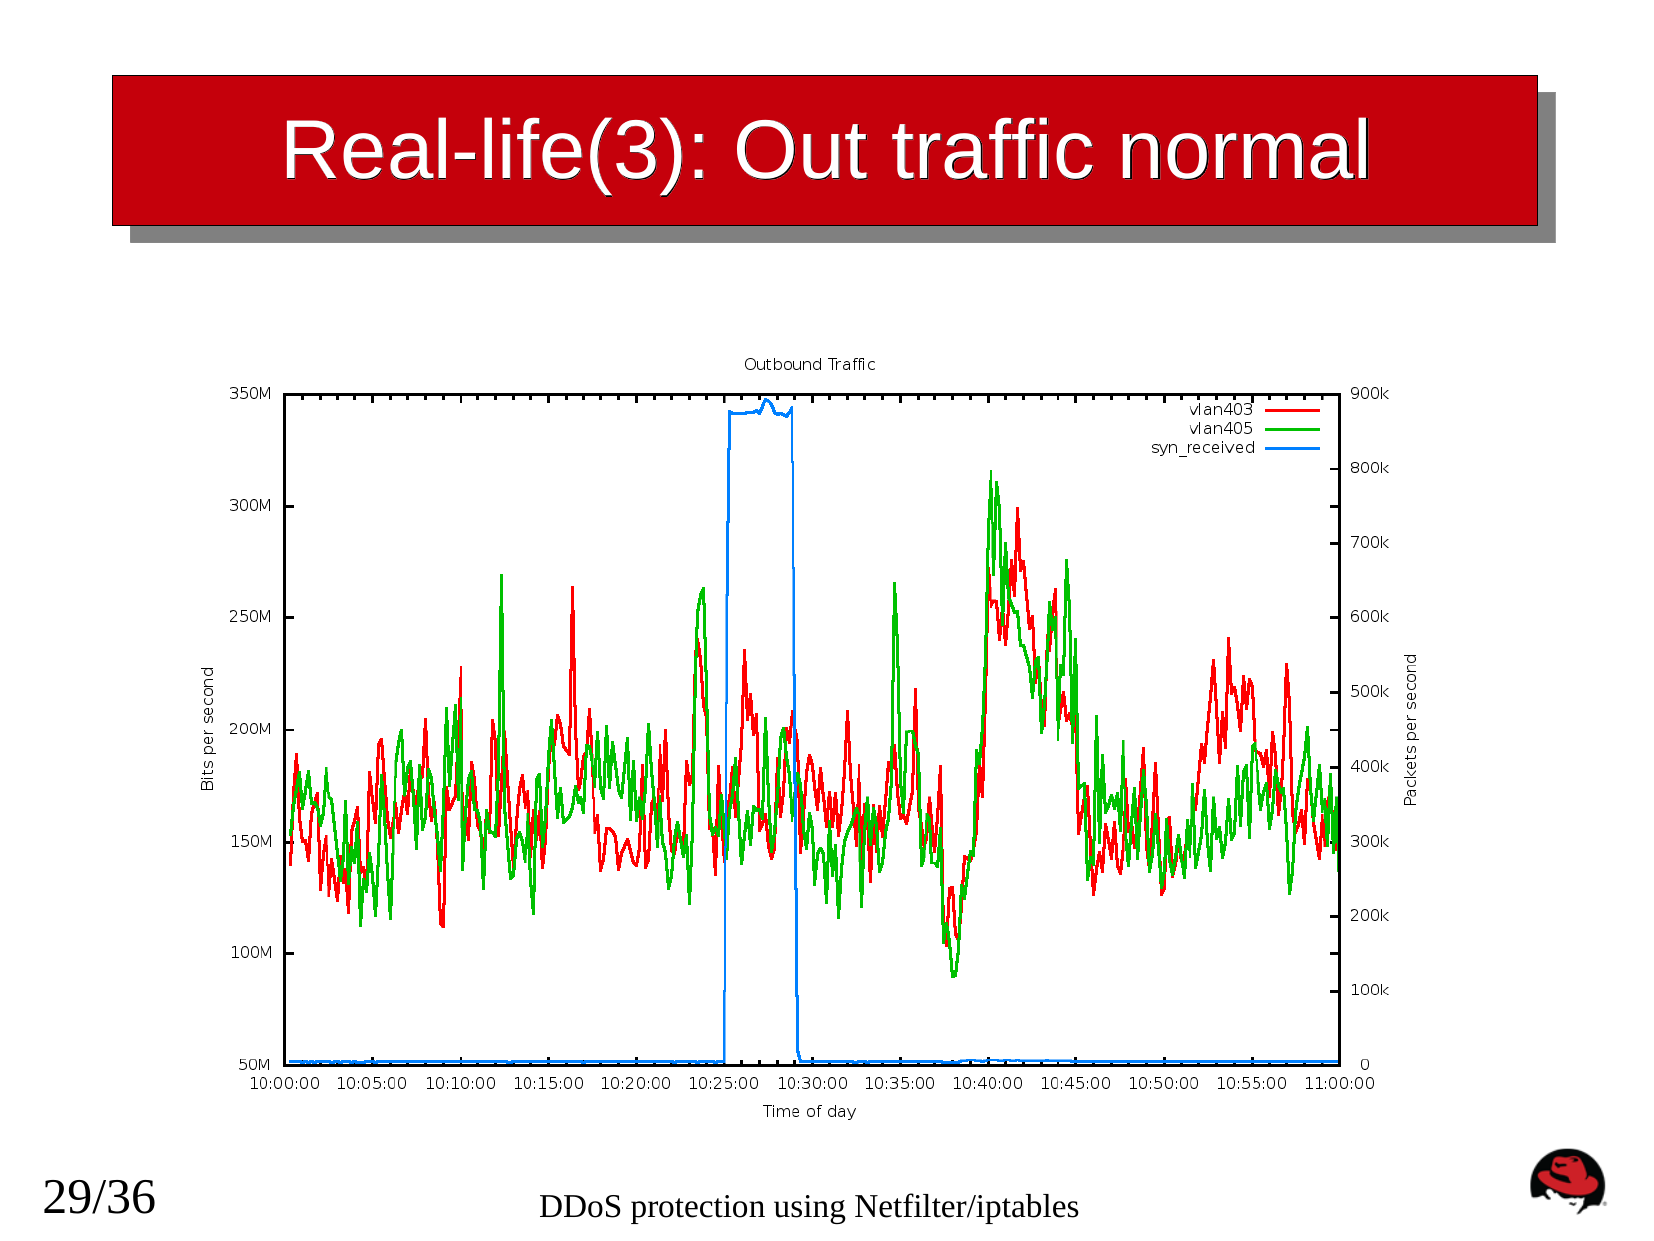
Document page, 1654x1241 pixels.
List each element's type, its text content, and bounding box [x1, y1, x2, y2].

title Real-life(3): Out traffic normal [116, 75, 1538, 226]
picture [1529, 1146, 1613, 1224]
picture [195, 337, 1456, 1125]
